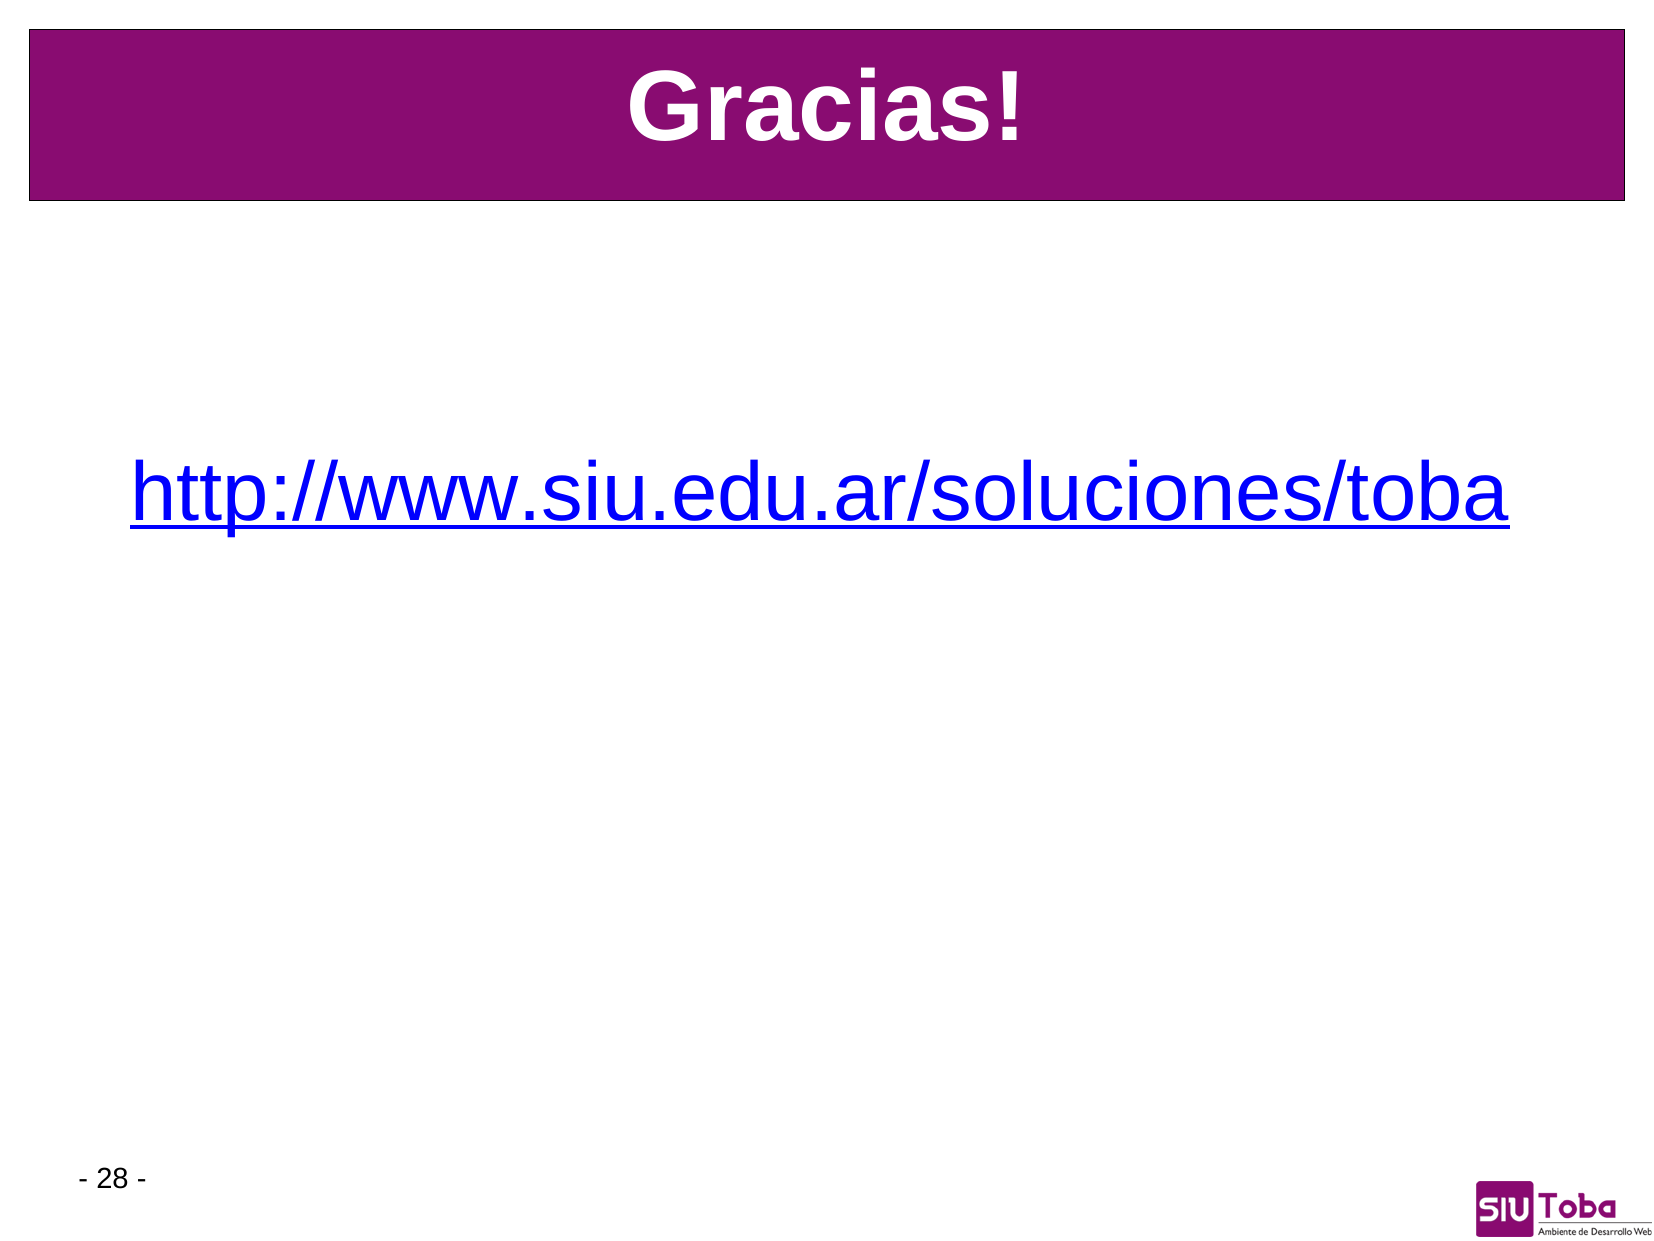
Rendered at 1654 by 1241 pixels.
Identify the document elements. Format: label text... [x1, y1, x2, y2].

list http://www.siu.edu.ar/soluciones/toba [112, 445, 1530, 751]
title Gracias! [59, 47, 1595, 166]
picture [1476, 1181, 1652, 1237]
